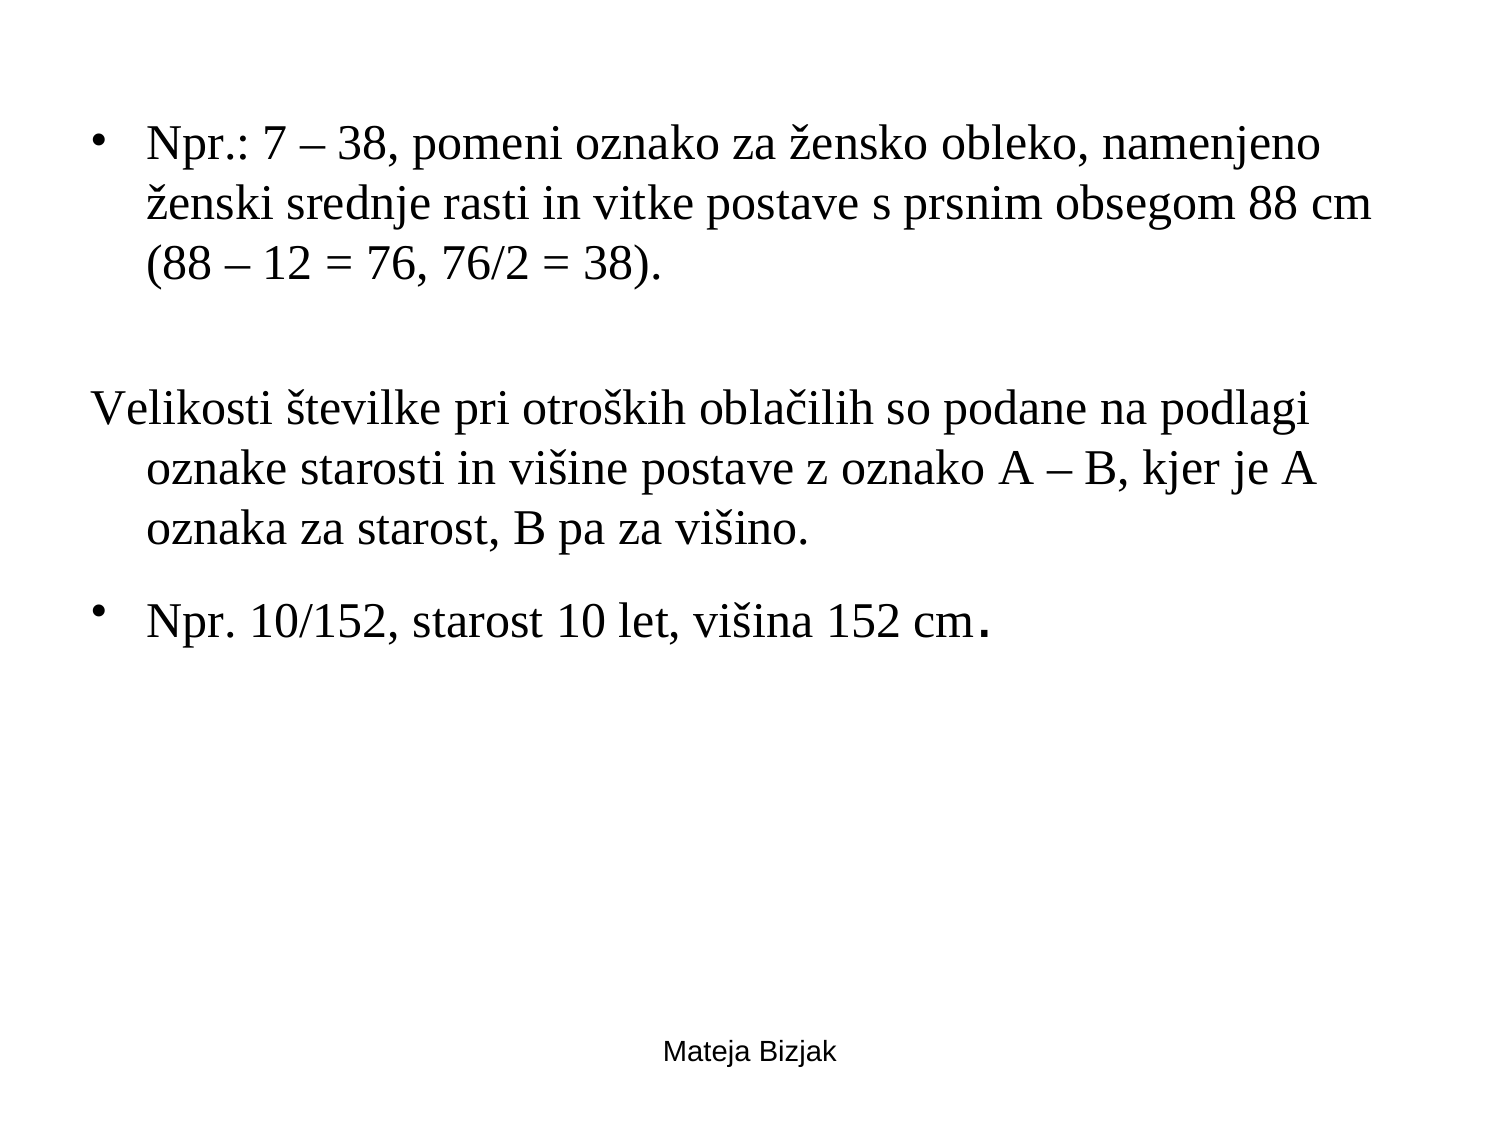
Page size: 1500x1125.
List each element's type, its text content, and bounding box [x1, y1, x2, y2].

list Npr.: 7 – 38, pomeni oznako za žensko obleko, namenjeno ženski srednje rasti in vitke postave s prsnim obsegom 88 cm (88 – 12 = 76, 76/2 = 38). Velikosti številke pri otroških oblačilih so podane na podlagi oznake starosti in višine postave z oznako A – B, kjer je A oznaka za starost, B pa za višino. Npr. 10/152, starost 10 let, višina 152 cm. [75, 101, 1426, 1005]
text_box Mateja Bizjak [512, 1024, 988, 1103]
